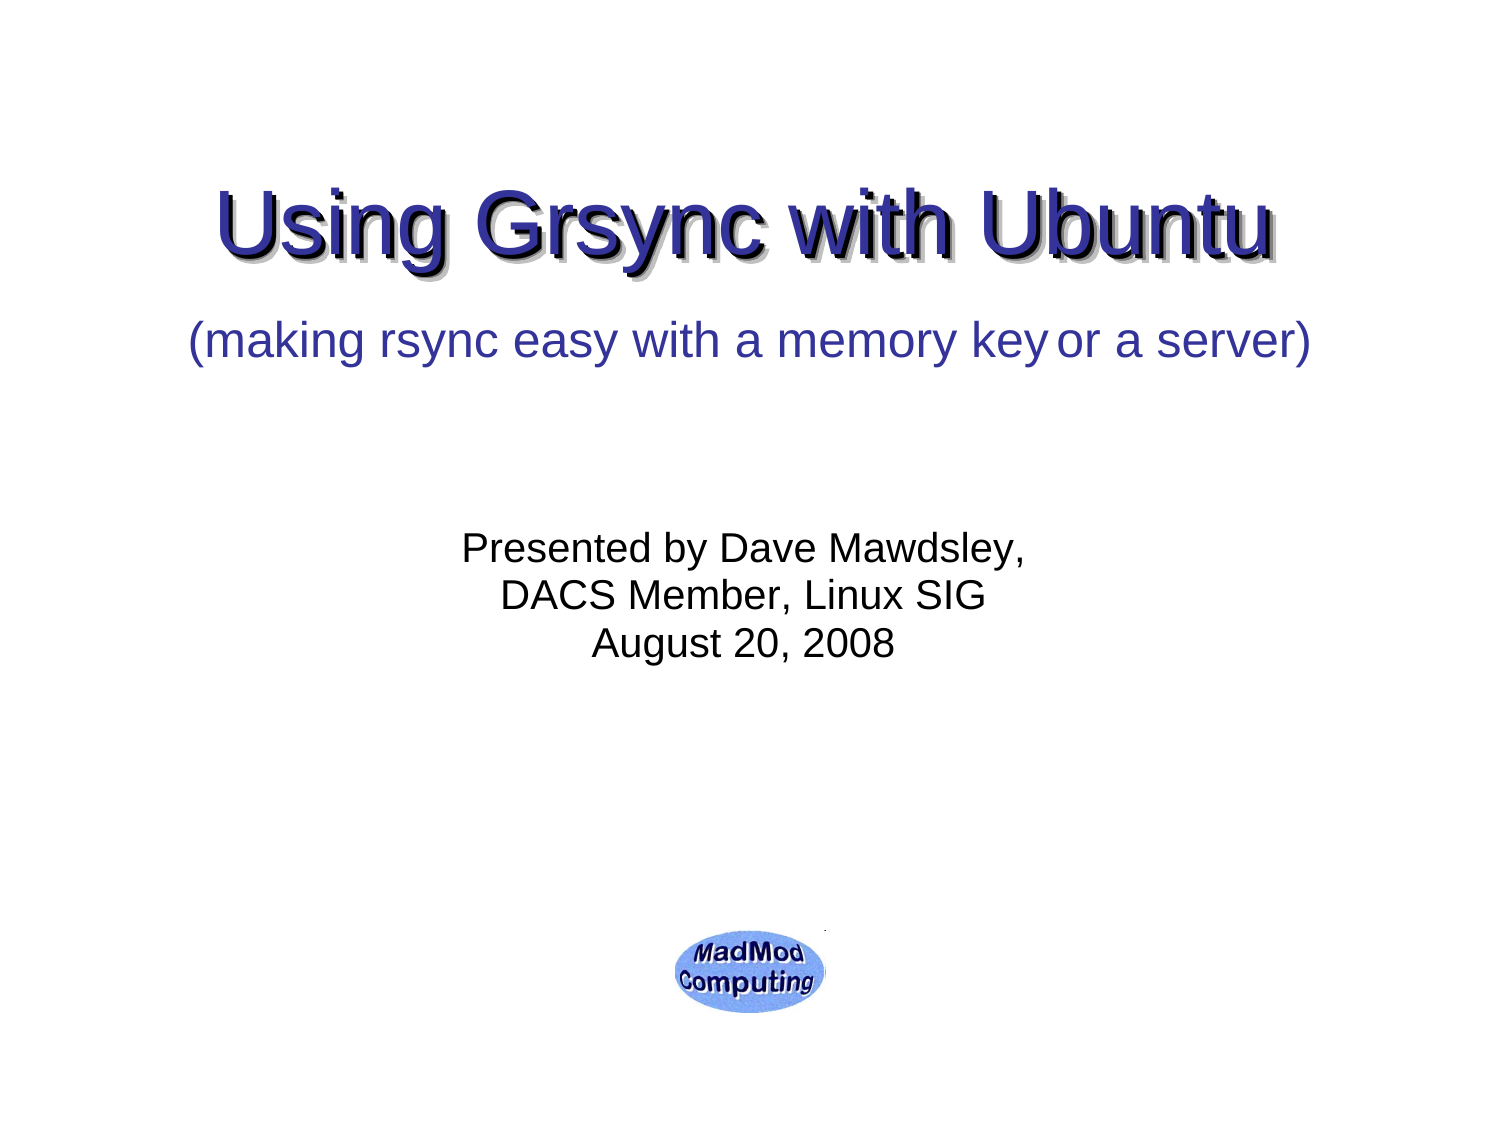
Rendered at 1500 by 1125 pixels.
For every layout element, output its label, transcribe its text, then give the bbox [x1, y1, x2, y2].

title Using Grsync with Ubuntu [187, 158, 1300, 288]
subtitle Presented by Dave Mawdsley, DACS Member, Linux SIG August 20, 2008 [337, 525, 1075, 697]
text_box (making rsync easy with a memory key or a server) [112, 299, 1388, 376]
picture [675, 930, 826, 1013]
